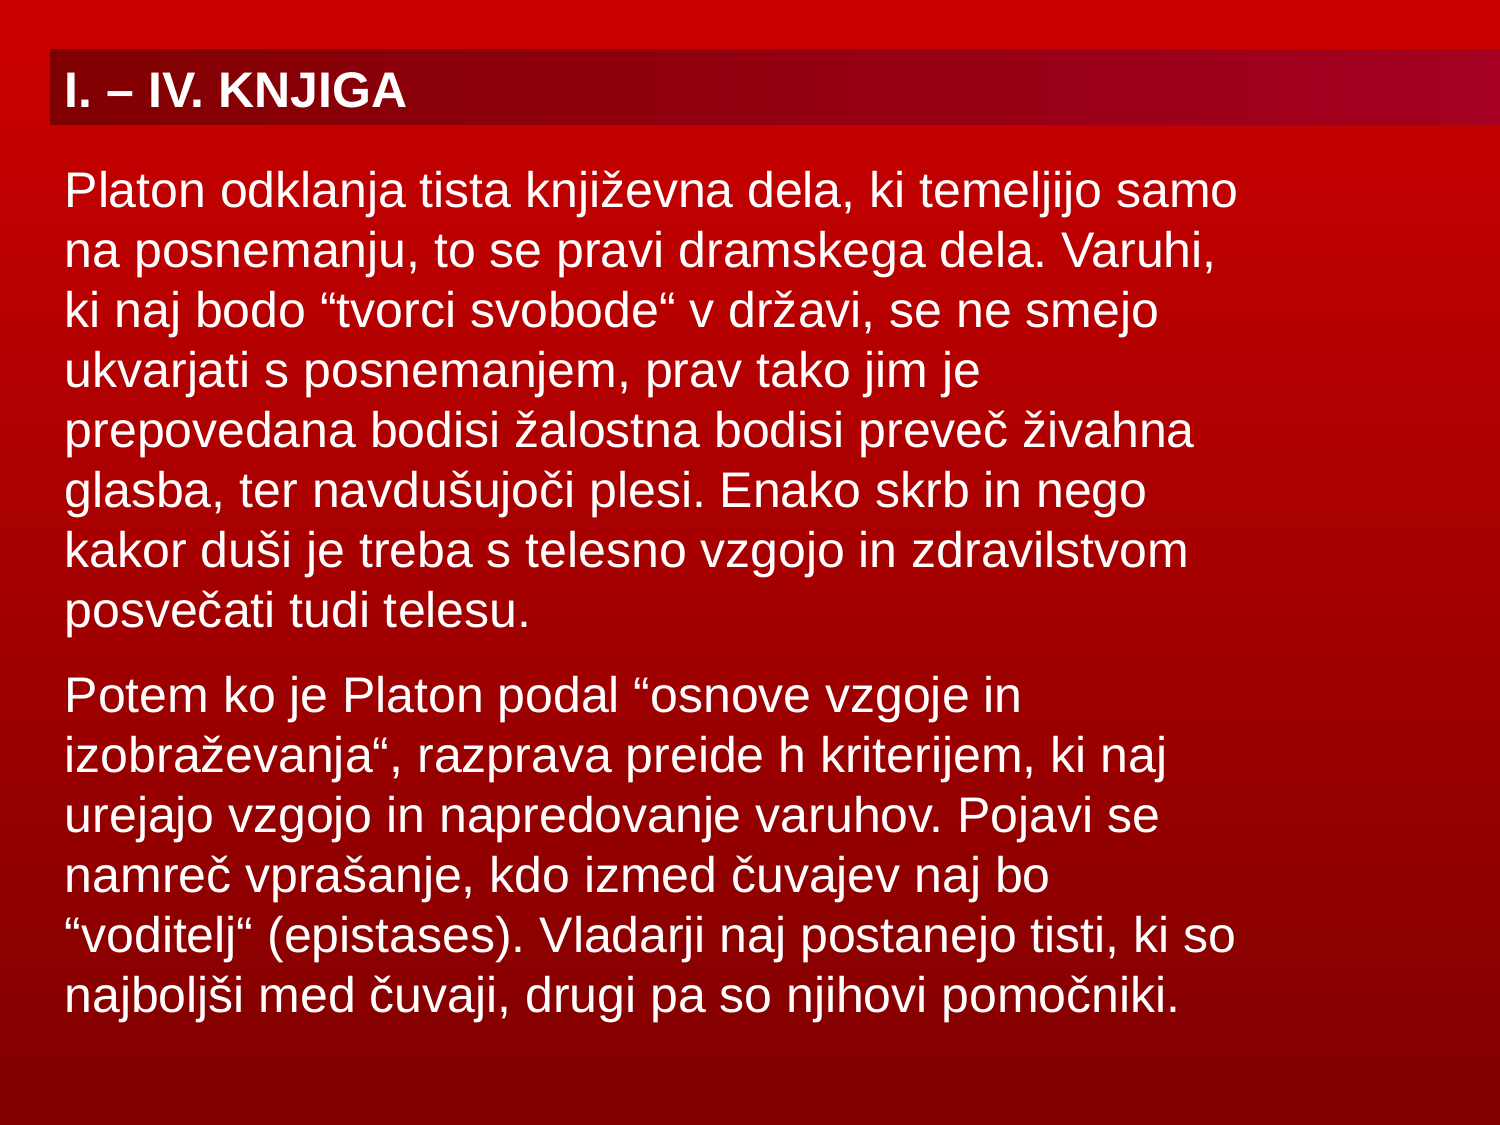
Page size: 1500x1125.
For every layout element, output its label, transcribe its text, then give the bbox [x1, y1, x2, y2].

text_box I. – IV. KNJIGA [50, 49, 1500, 125]
text_box Platon odklanja tista književna dela, ki temeljijo samo na posnemanju, to se pravi dramskega dela. Varuhi, ki naj bodo “tvorci svobode“ v državi, se ne smejo ukvarjati s posnemanjem, prav tako jim je prepovedana bodisi žalostna bodisi preveč živahna glasba, ter navdušujoči plesi. Enako skrb in nego kakor duši je treba s telesno vzgojo in zdravilstvom posvečati tudi telesu. Potem ko je Platon podal “osnove vzgoje in izobraževanja“, razprava preide h kriterijem, ki naj urejajo vzgojo in napredovanje varuhov. Pojavi se namreč vprašanje, kdo izmed čuvajev naj bo “voditelj“ (epistases). Vladarji naj postanejo tisti, ki so najboljši med čuvaji, drugi pa so njihovi pomočniki. [49, 149, 1263, 1030]
